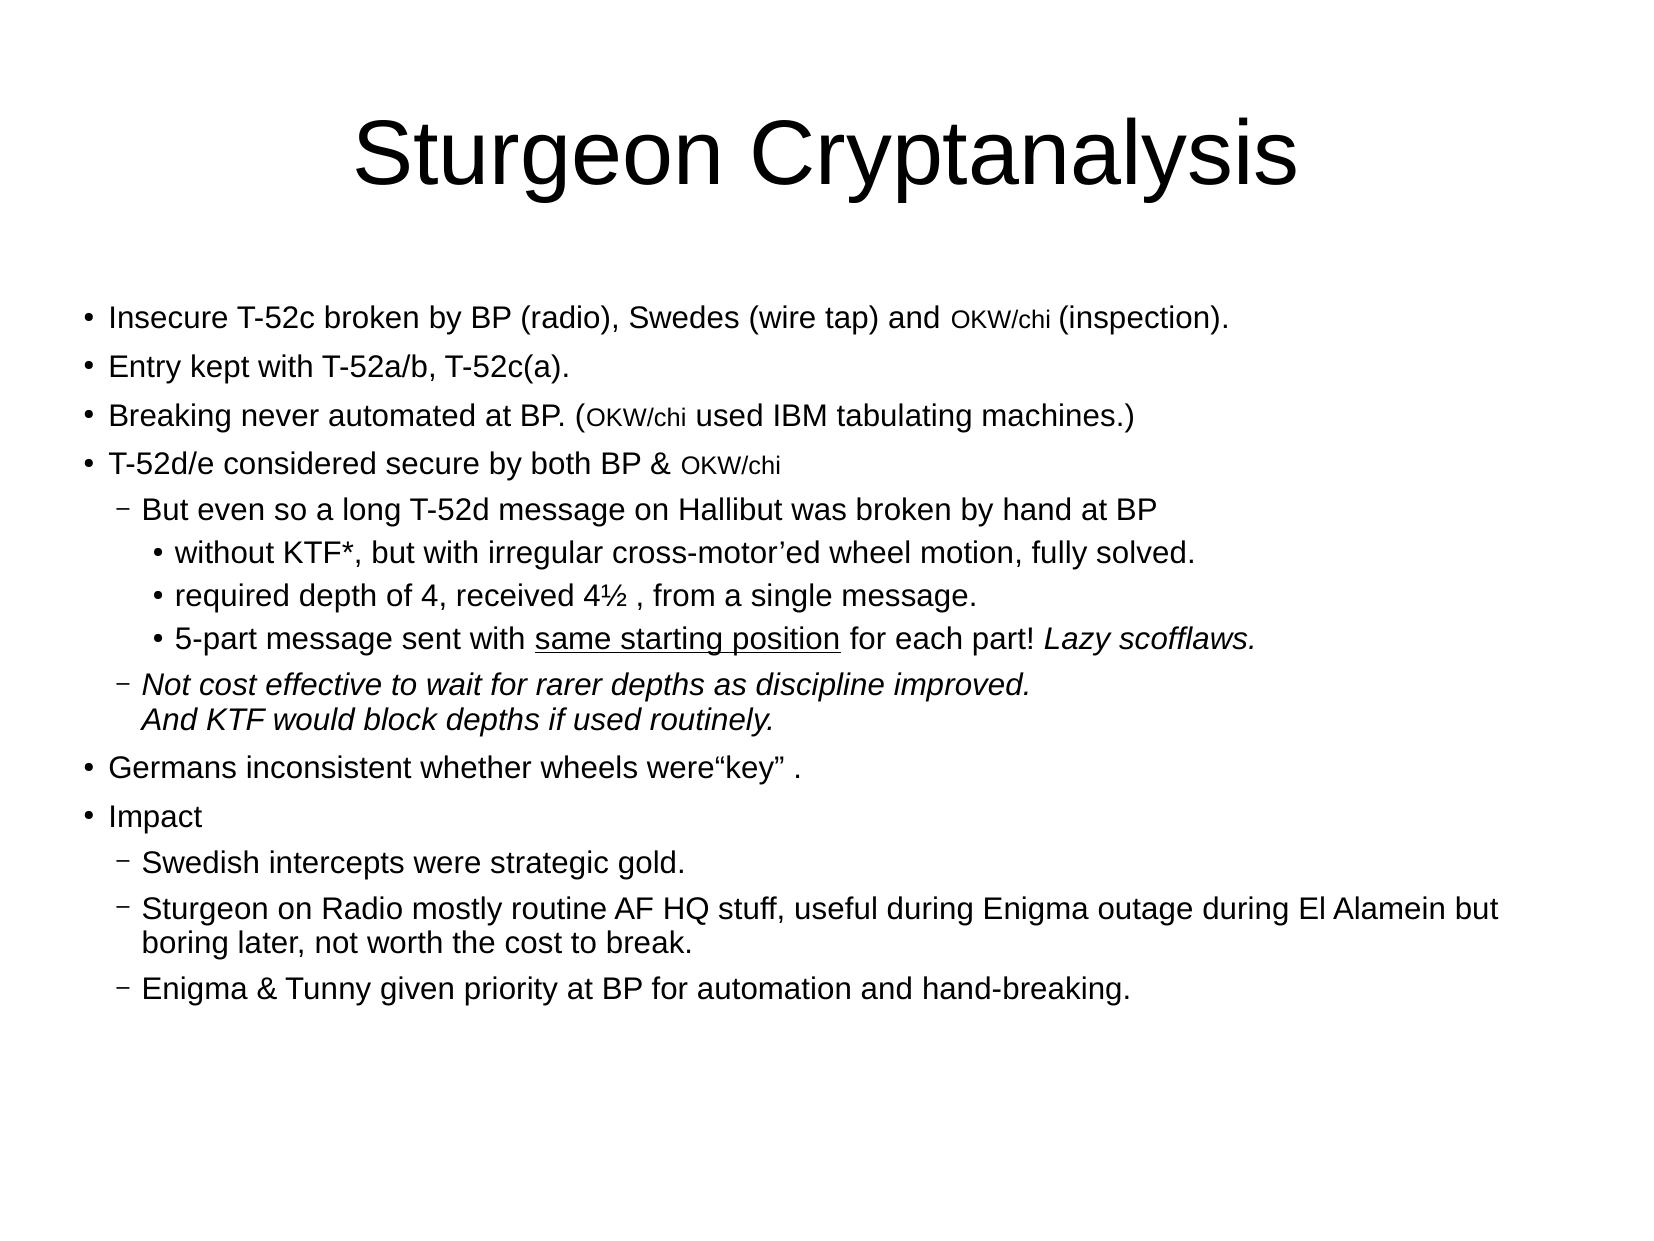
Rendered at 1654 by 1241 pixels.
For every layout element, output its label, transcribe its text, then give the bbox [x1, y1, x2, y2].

title Sturgeon Cryptanalysis [82, 49, 1571, 257]
list Insecure T-52c broken by BP (radio), Swedes (wire tap) and OKW/chi (inspection). Entry kept with T-52a/b, T-52c(a). Breaking never automated at BP. (OKW/chi used IBM tabulating machines.) T-52d/e considered secure by both BP & OKW/chi But even so a long T-52d message on Hallibut was broken by hand at BP without KTF*, but with irregular cross-motor’ed wheel motion, fully solved. required depth of 4, received 4½ , from a single message. 5-part message sent with same starting position for each part! Lazy scofflaws. Not cost effective to wait for rarer depths as discipline improved. And KTF would block depths if used routinely. Germans inconsistent whether wheels were“key” . Impact Swedish intercepts were strategic gold. Sturgeon on Radio mostly routine AF HQ stuff, useful during Enigma outage during El Alamein but boring later, not worth the cost to break. Enigma & Tunny given priority at BP for automation and hand-breaking. [75, 300, 1564, 1021]
